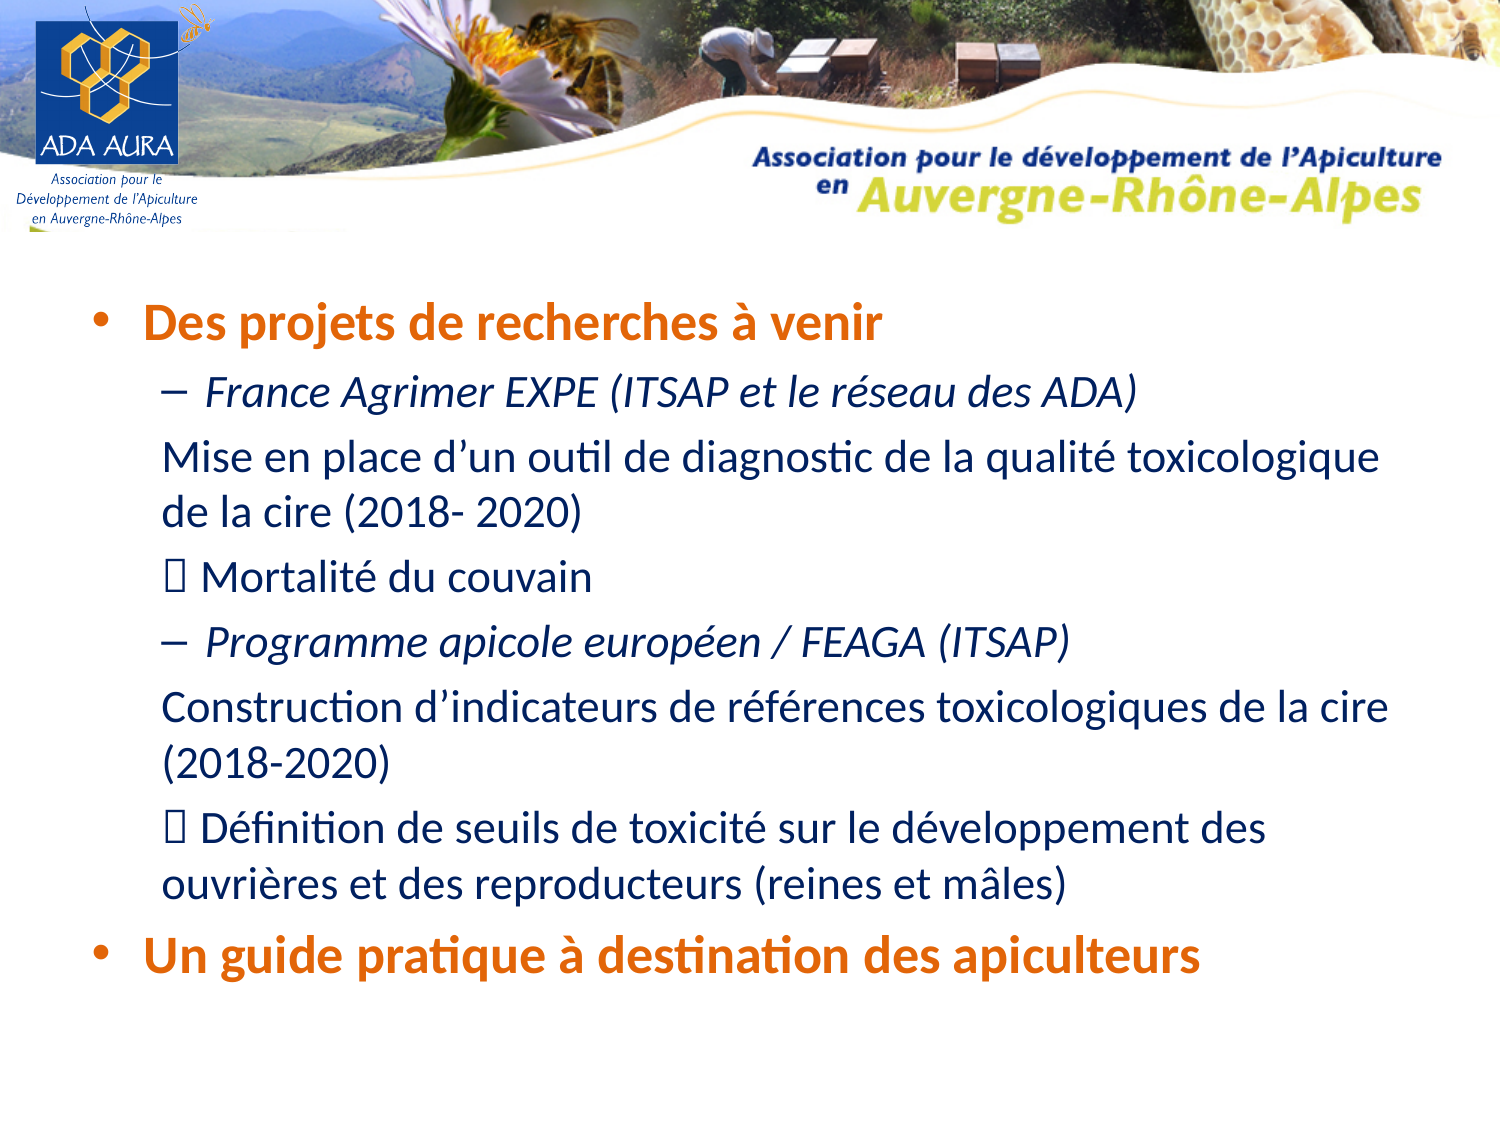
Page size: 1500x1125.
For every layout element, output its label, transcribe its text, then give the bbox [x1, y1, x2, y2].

list Des projets de recherches à venir France Agrimer EXPE (ITSAP et le réseau des ADA) Mise en place d’un outil de diagnostic de la qualité toxicologique de la cire (2018- 2020)  Mortalité du couvain Programme apicole européen / FEAGA (ITSAP) Construction d’indicateurs de références toxicologiques de la cire (2018-2020)  Définition de seuils de toxicité sur le développement des ouvrières et des reproducteurs (reines et mâles) Un guide pratique à destination des apiculteurs [76, 278, 1427, 1000]
picture [0, 0, 1500, 232]
